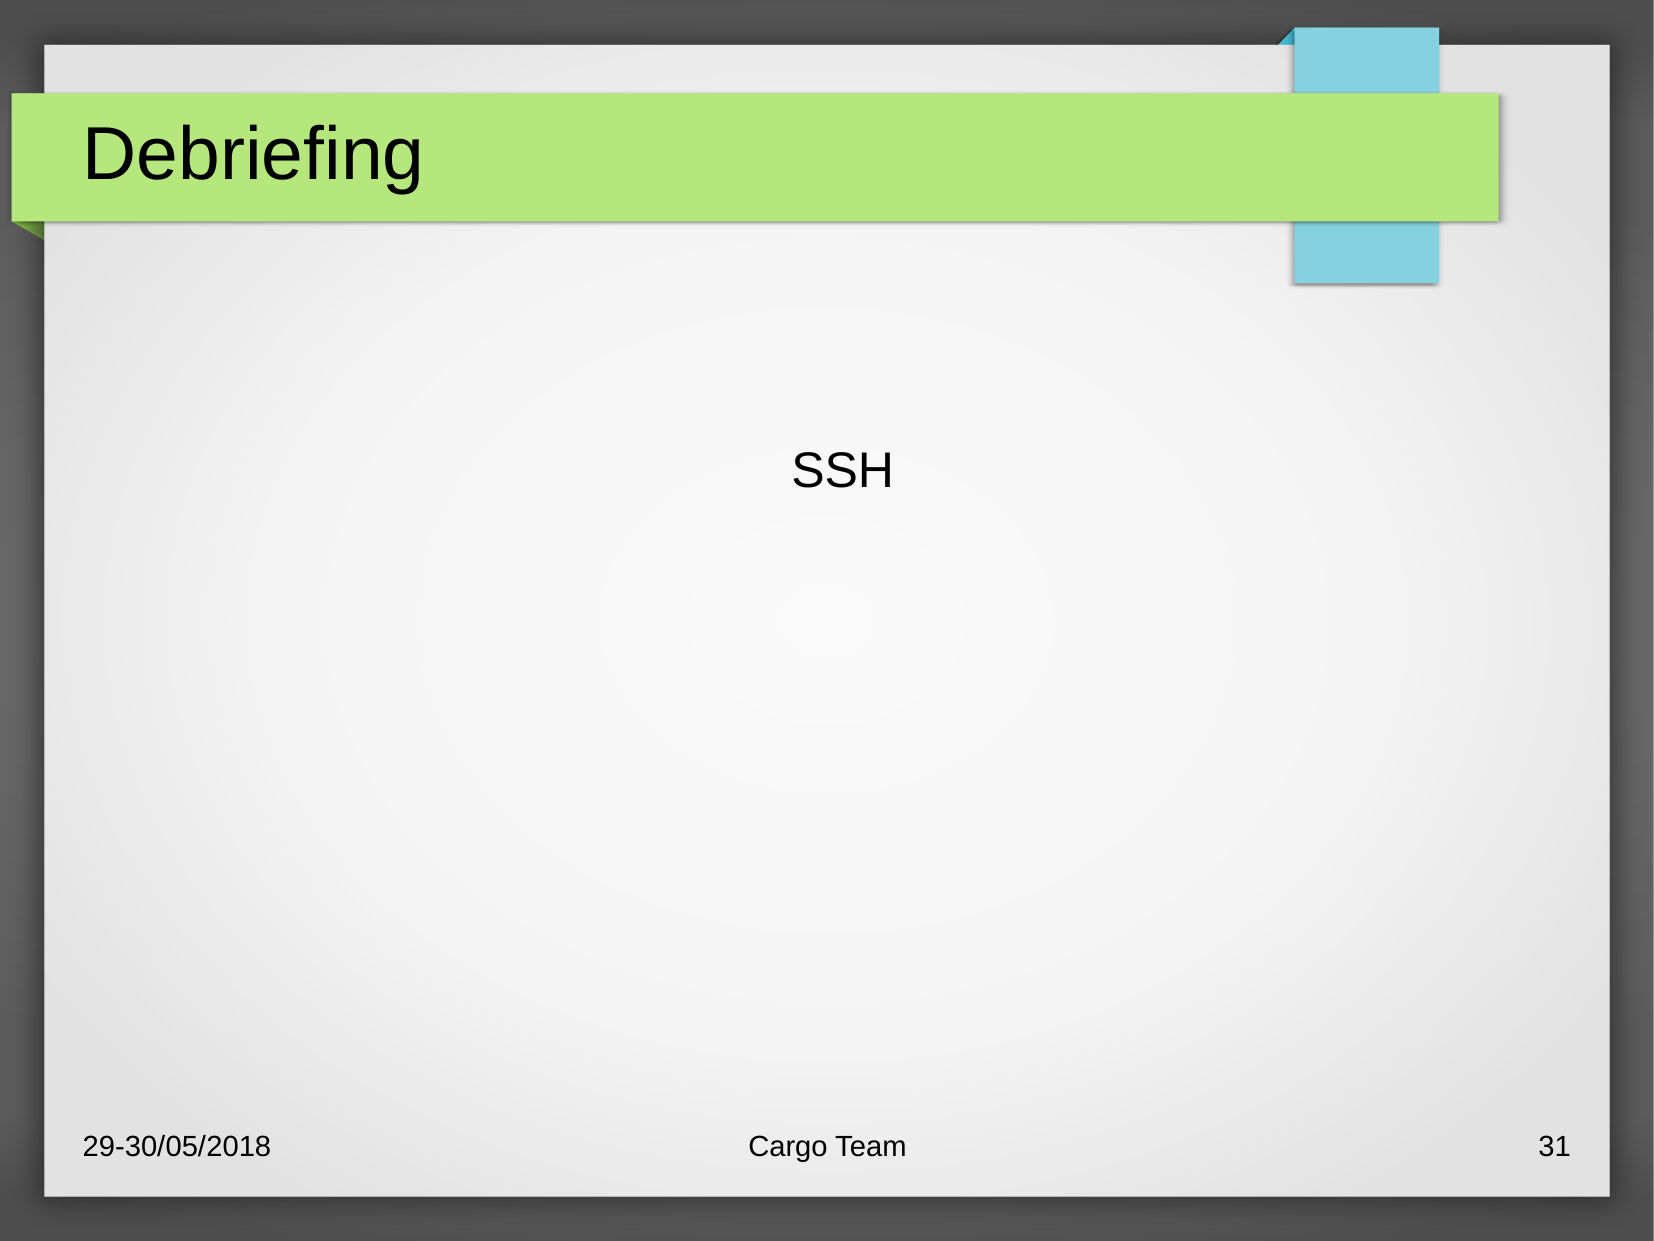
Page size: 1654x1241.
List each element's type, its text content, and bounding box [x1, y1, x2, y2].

text_box SSH [120, 435, 1531, 533]
title Debriefing [82, 94, 1264, 213]
picture [0, 0, 1654, 1241]
